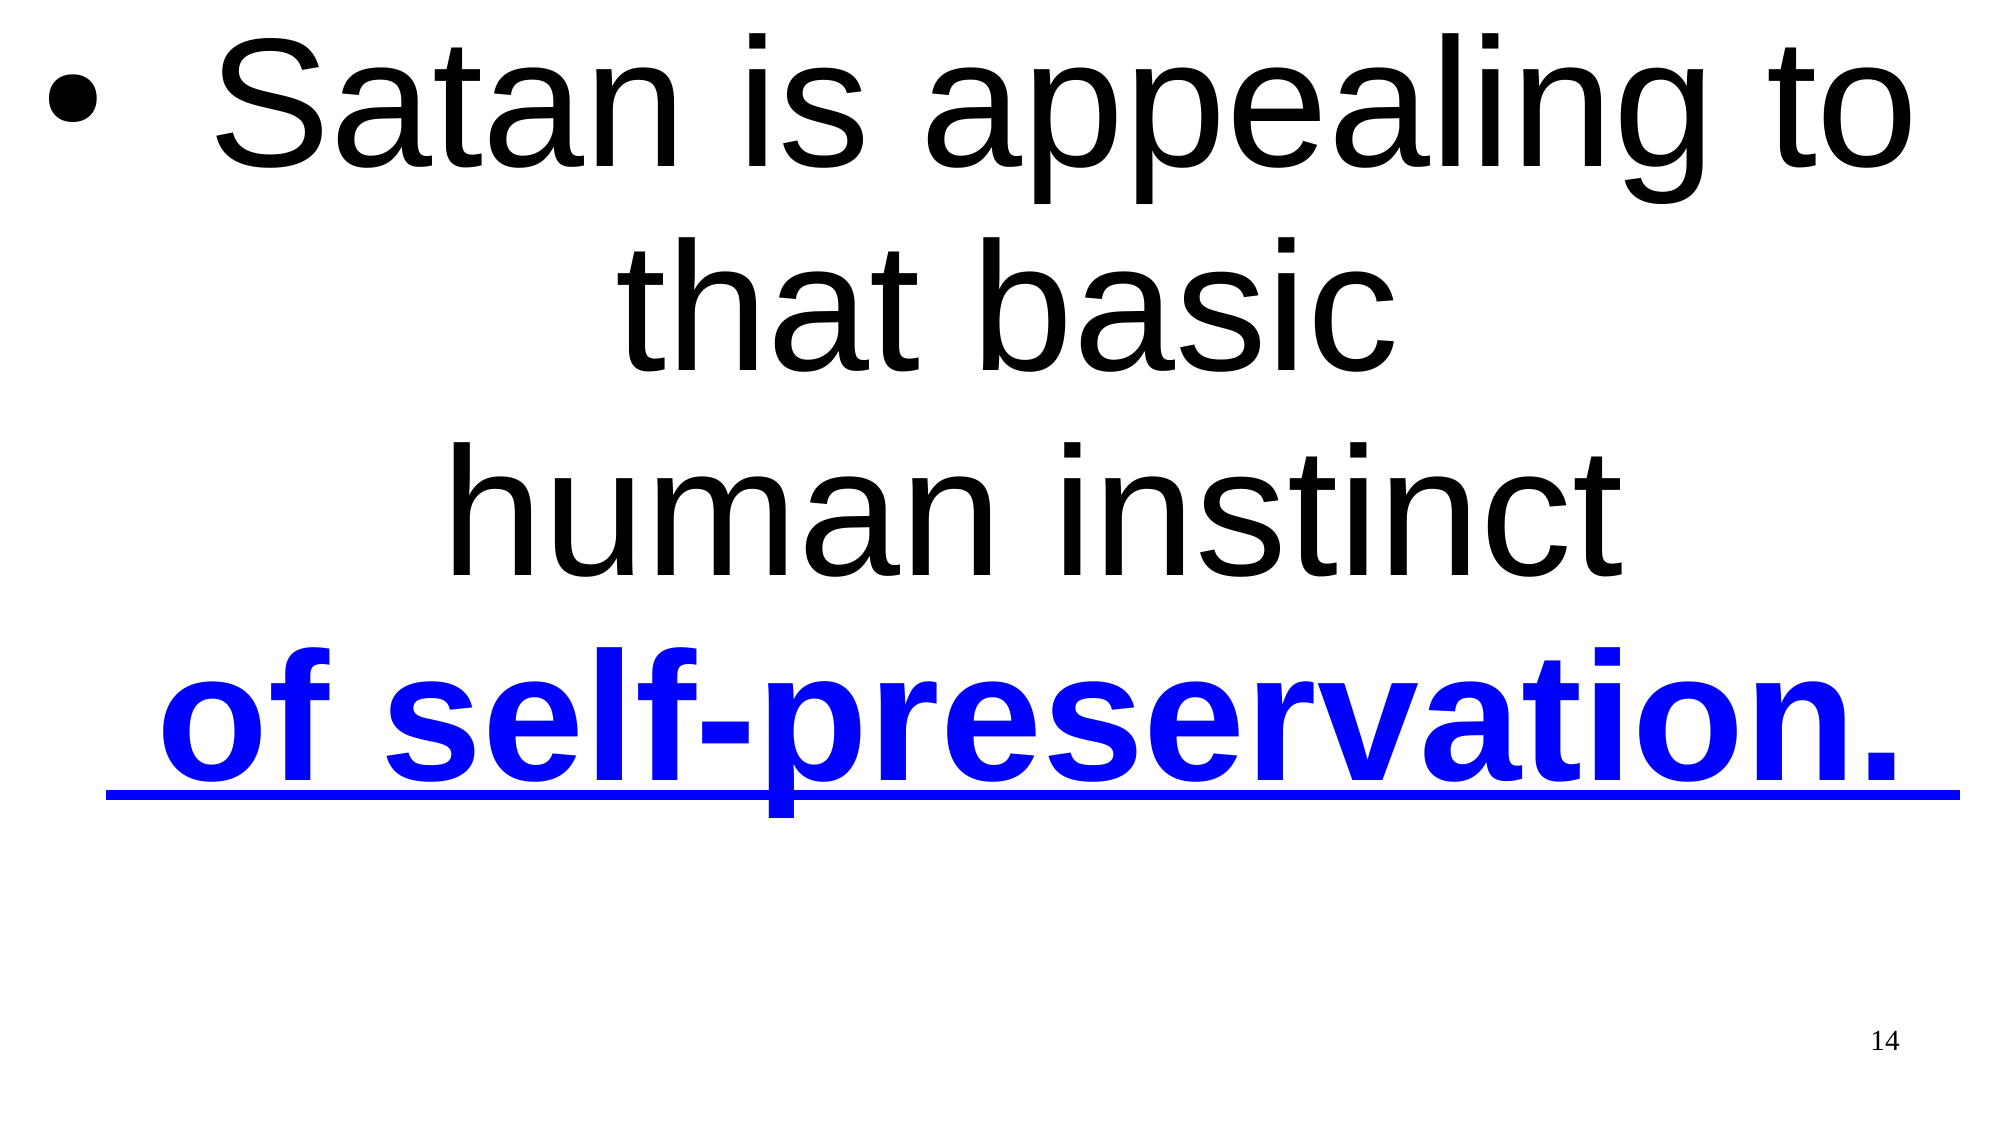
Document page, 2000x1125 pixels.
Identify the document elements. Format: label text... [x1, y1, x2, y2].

list Satan is appealing to that basic human instinct of self-preservation. [0, 0, 1996, 1123]
